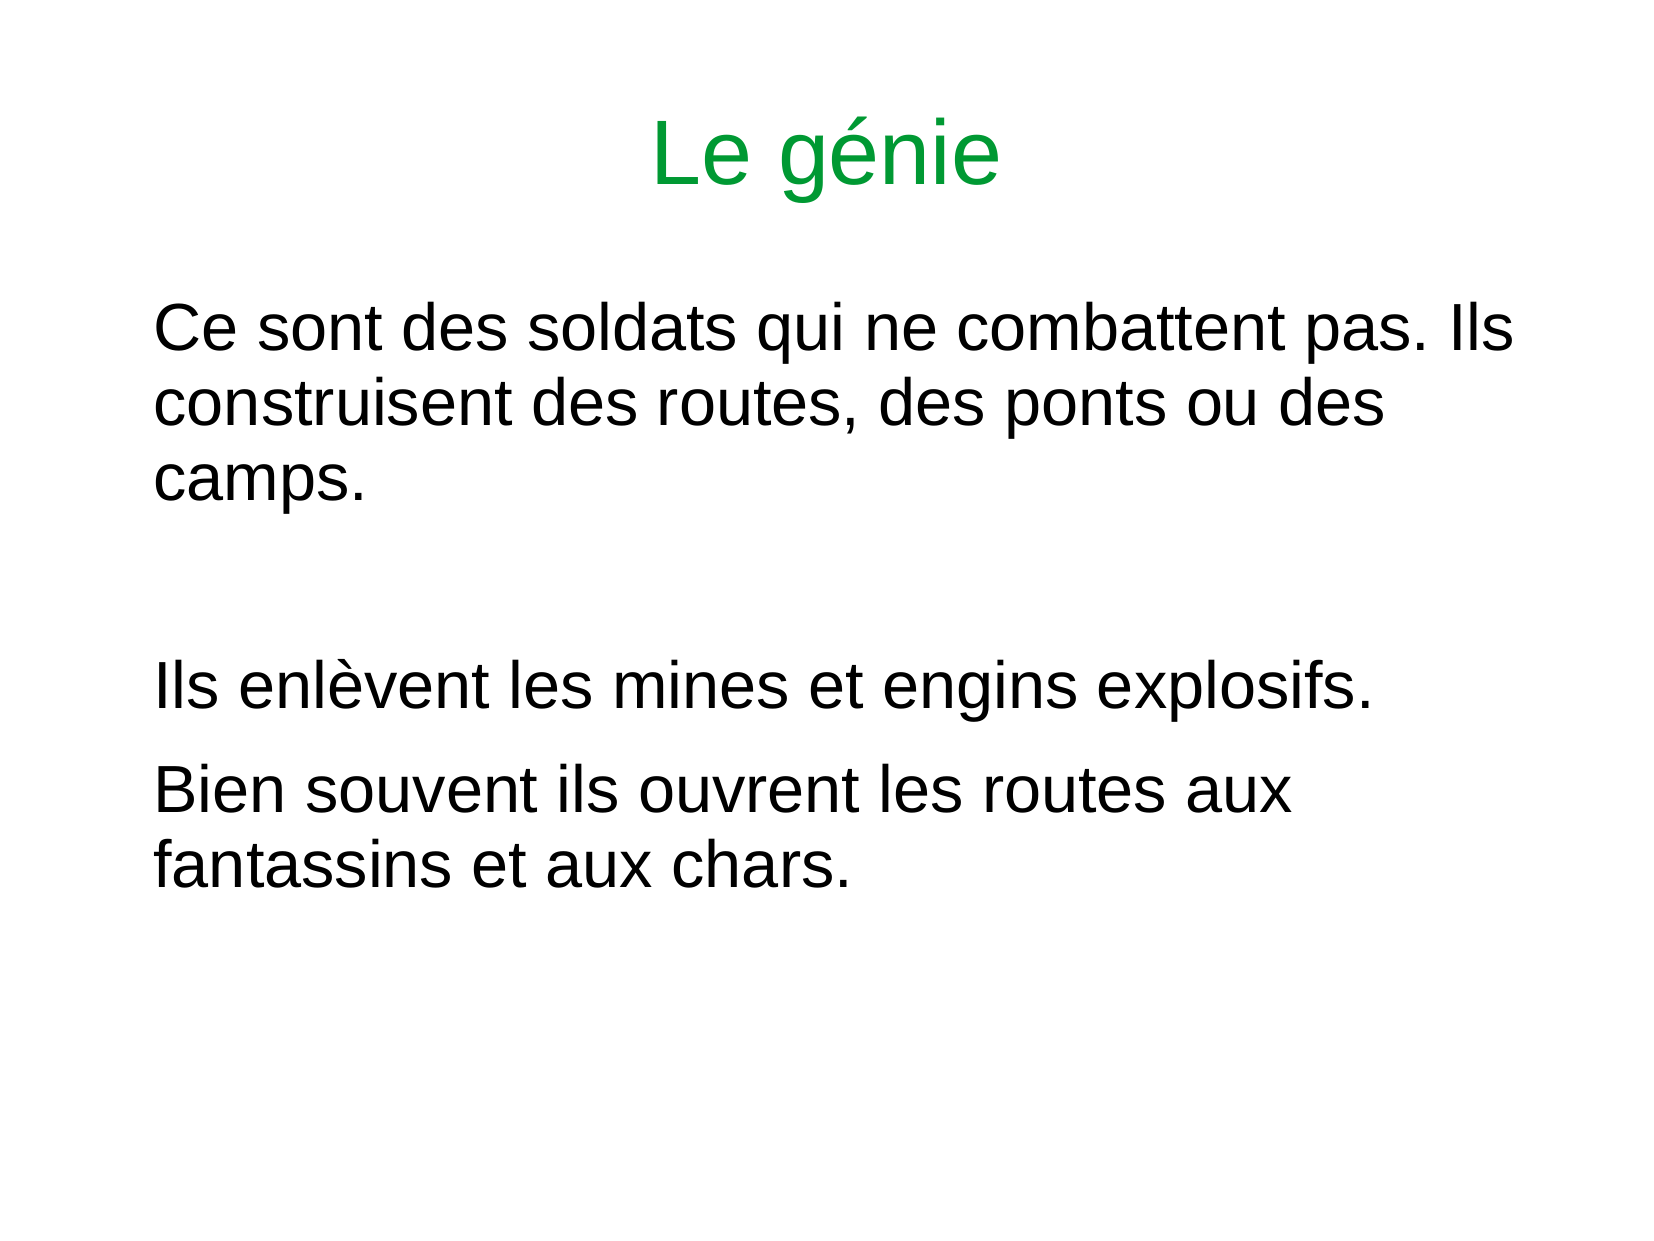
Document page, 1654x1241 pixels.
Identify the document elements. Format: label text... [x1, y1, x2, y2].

title Le génie [82, 49, 1571, 257]
list Ce sont des soldats qui ne combattent pas. Ils construisent des routes, des ponts ou des camps. Ils enlèvent les mines et engins explosifs. Bien souvent ils ouvrent les routes aux fantassins et aux chars. [82, 290, 1571, 1109]
